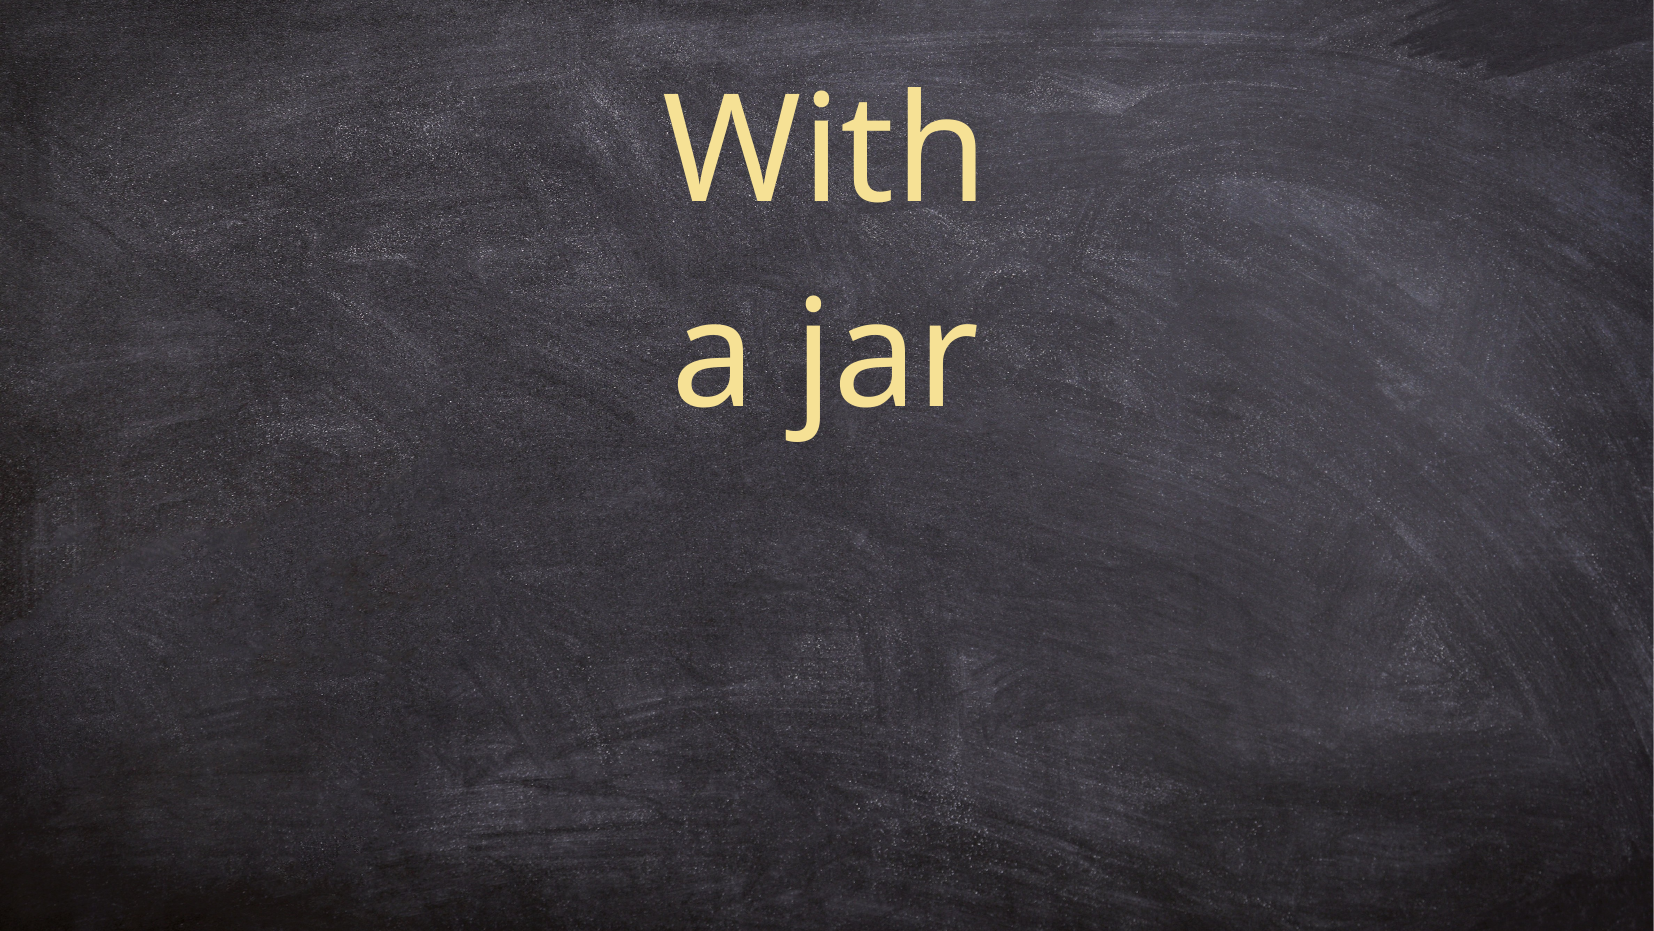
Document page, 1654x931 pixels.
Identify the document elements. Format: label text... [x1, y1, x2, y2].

subtitle With a jar [81, 41, 1570, 745]
picture [0, 0, 1654, 931]
